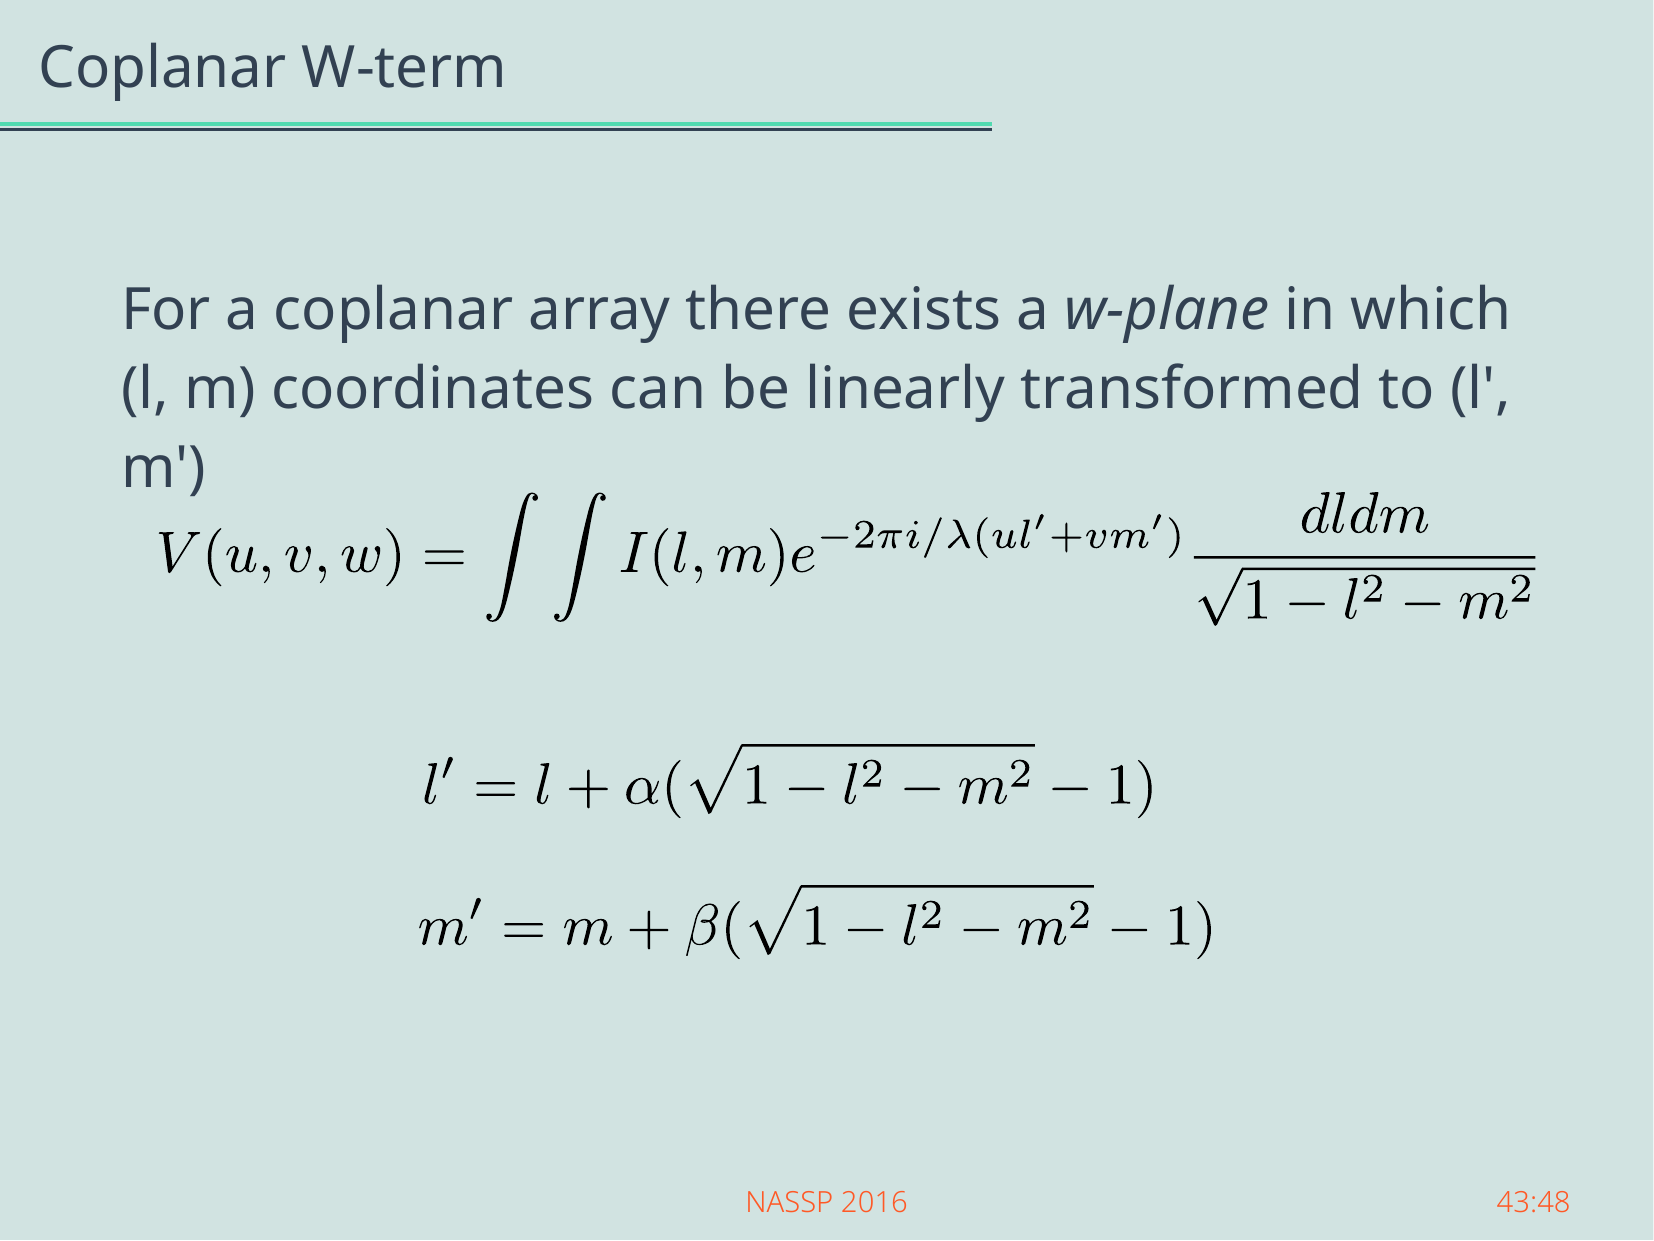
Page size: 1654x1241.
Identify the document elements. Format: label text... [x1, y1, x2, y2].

text_box For a coplanar array there exists a w-plane in which (l, m) coordinates can be linearly transformed to (l', m') [106, 259, 1571, 415]
text_box [417, 885, 1217, 960]
text_box [422, 744, 1158, 819]
text_box Coplanar W-term [23, 17, 1063, 103]
text_box [155, 492, 1536, 626]
